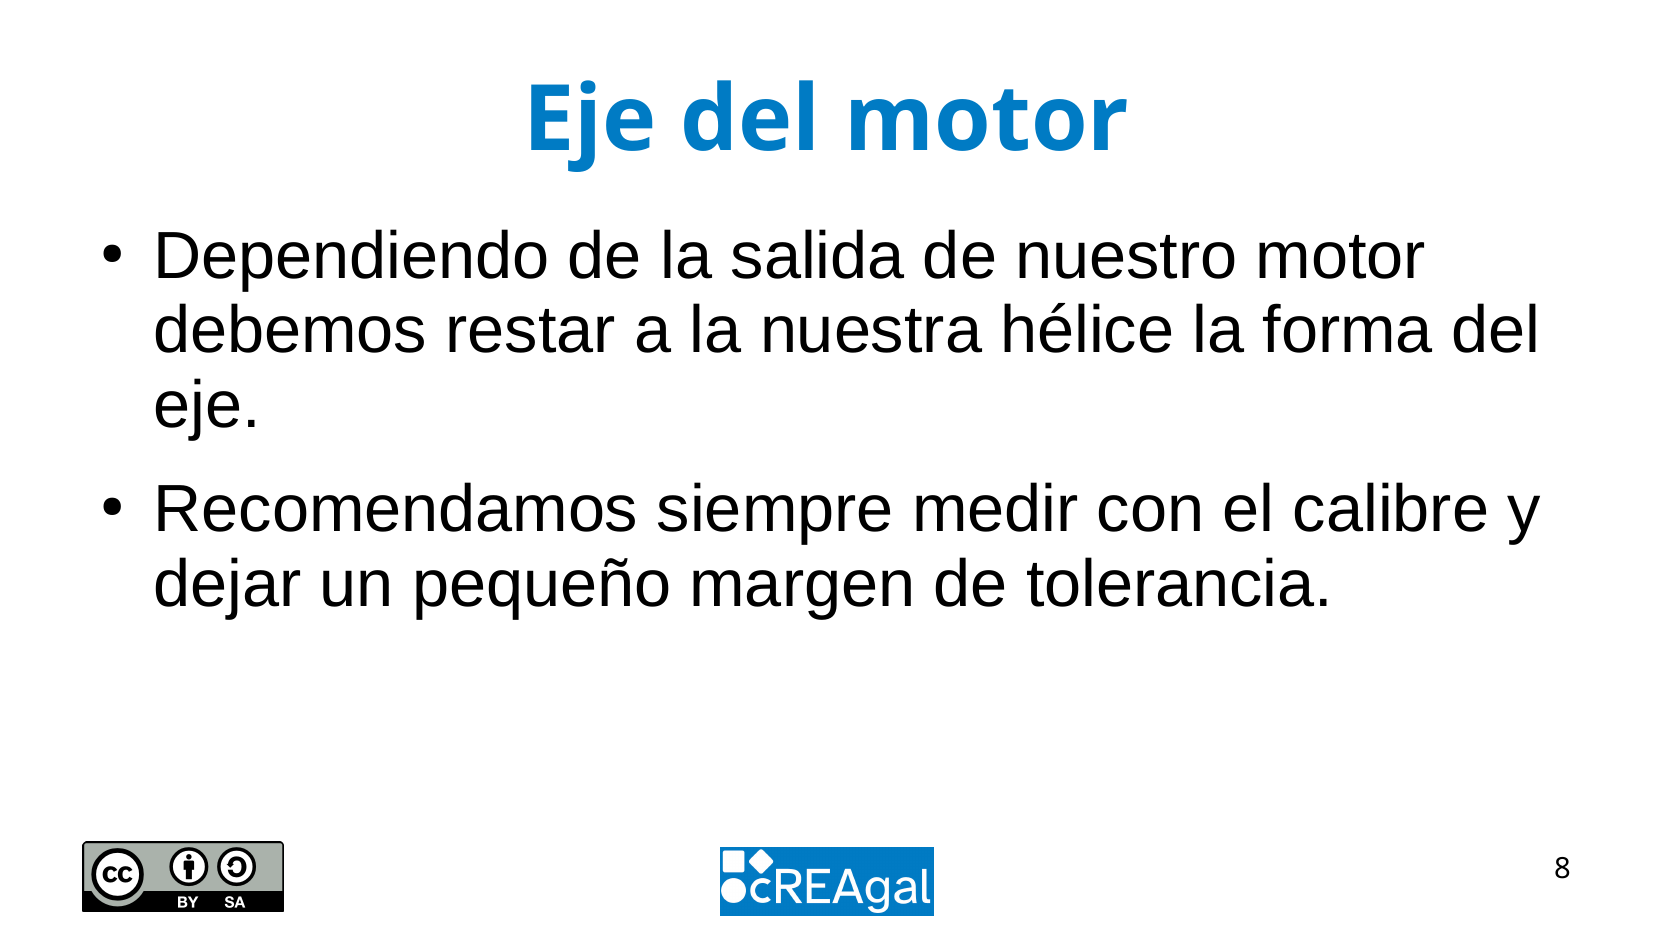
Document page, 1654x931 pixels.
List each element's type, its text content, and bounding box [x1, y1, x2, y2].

list Dependiendo de la salida de nuestro motor debemos restar a la nuestra hélice la forma del eje. Recomendamos siempre medir con el calibre y dejar un pequeño margen de tolerancia. [82, 217, 1571, 758]
picture [720, 847, 934, 916]
picture [82, 841, 284, 912]
title Eje del motor [82, 37, 1571, 193]
